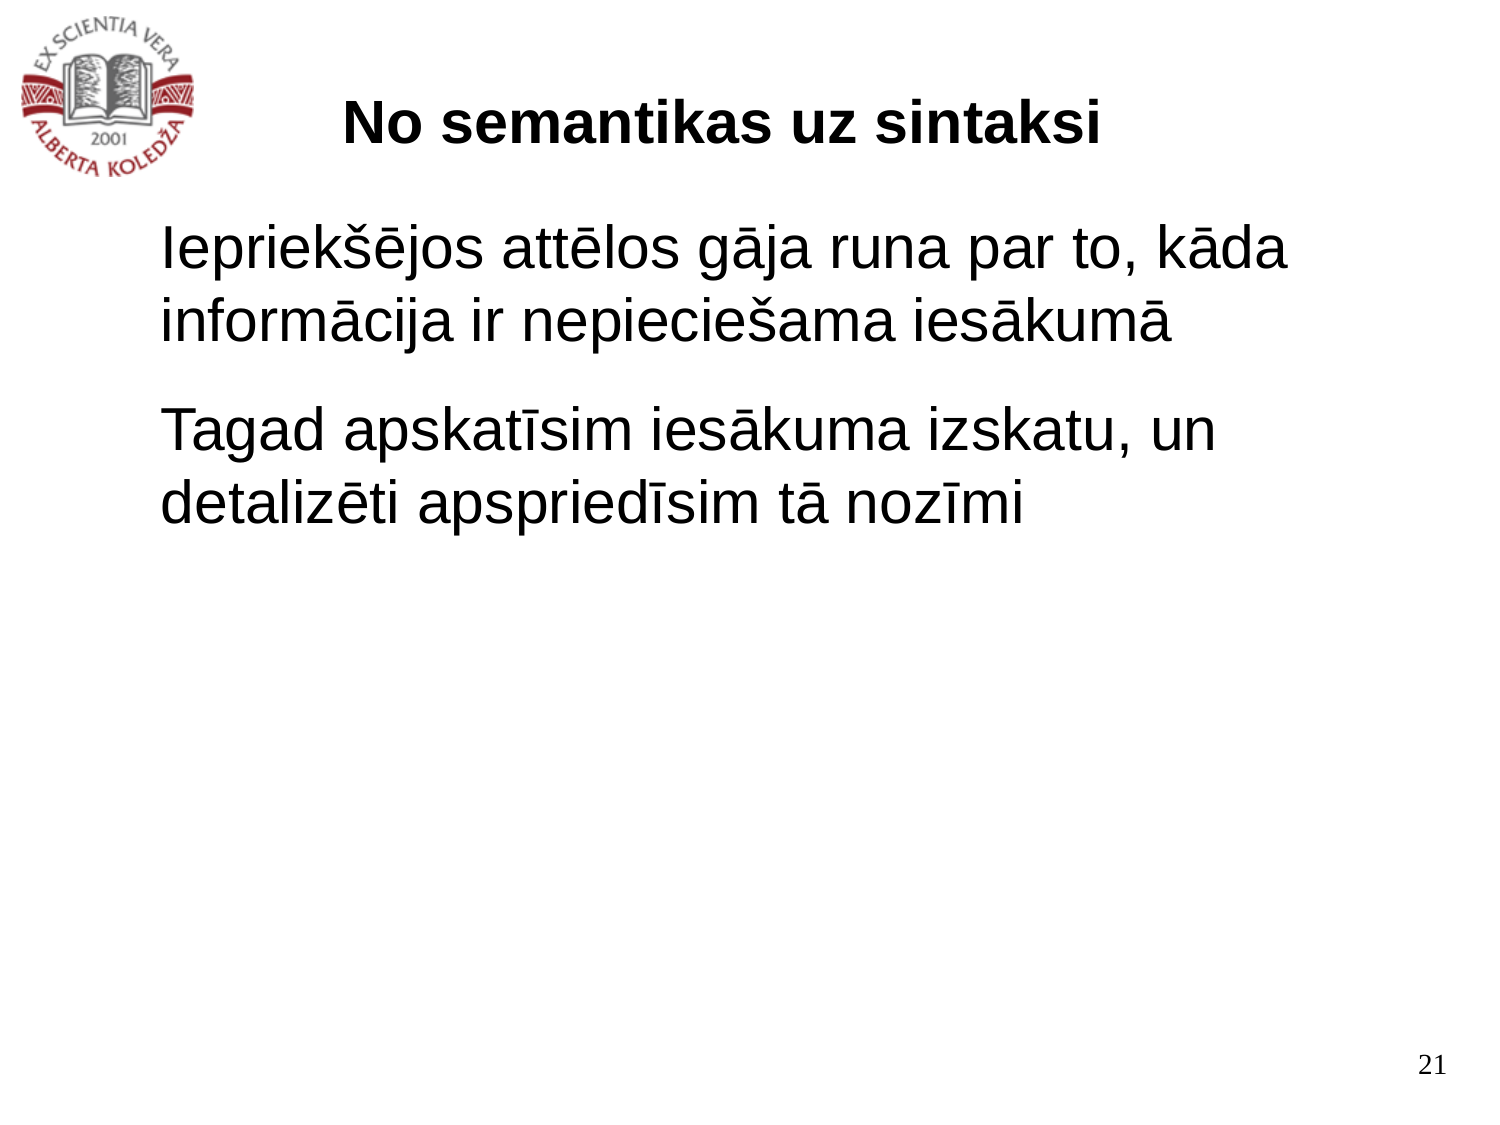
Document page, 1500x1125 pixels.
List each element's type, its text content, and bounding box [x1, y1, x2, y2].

list Iepriekšējos attēlos gāja runa par to, kāda informācija ir nepieciešama iesākumā Tagad apskatīsim iesākuma izskatu, un detalizēti apspriedīsim tā nozīmi [74, 200, 1463, 1101]
picture [21, 16, 194, 177]
text_box <skaitlis> [1312, 1037, 1463, 1101]
title No semantikas uz sintaksi [50, 62, 1374, 175]
